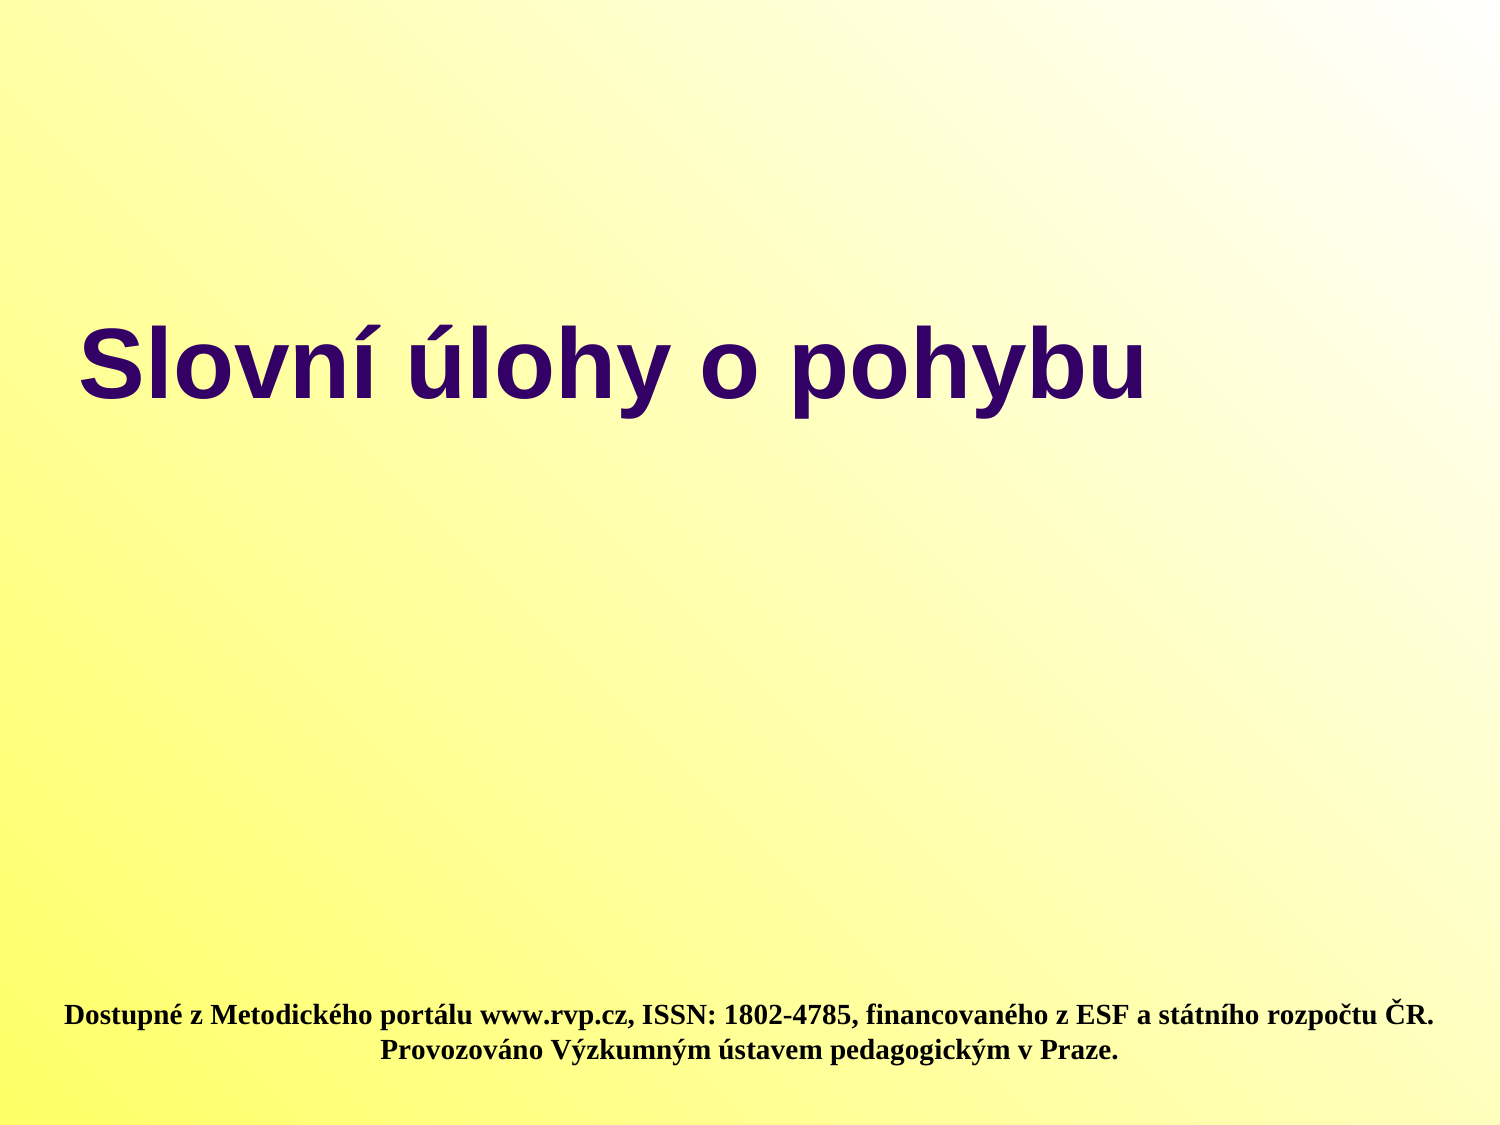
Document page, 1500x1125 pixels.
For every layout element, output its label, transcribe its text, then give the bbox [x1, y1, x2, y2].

title Slovní úlohy o pohybu [51, 76, 1165, 427]
text_box Dostupné z Metodického portálu www.rvp.cz, ISSN: 1802-4785, financovaného z ESF a státního rozpočtu ČR. Provozováno Výzkumným ústavem pedagogickým v Praze. [0, 987, 1500, 1074]
